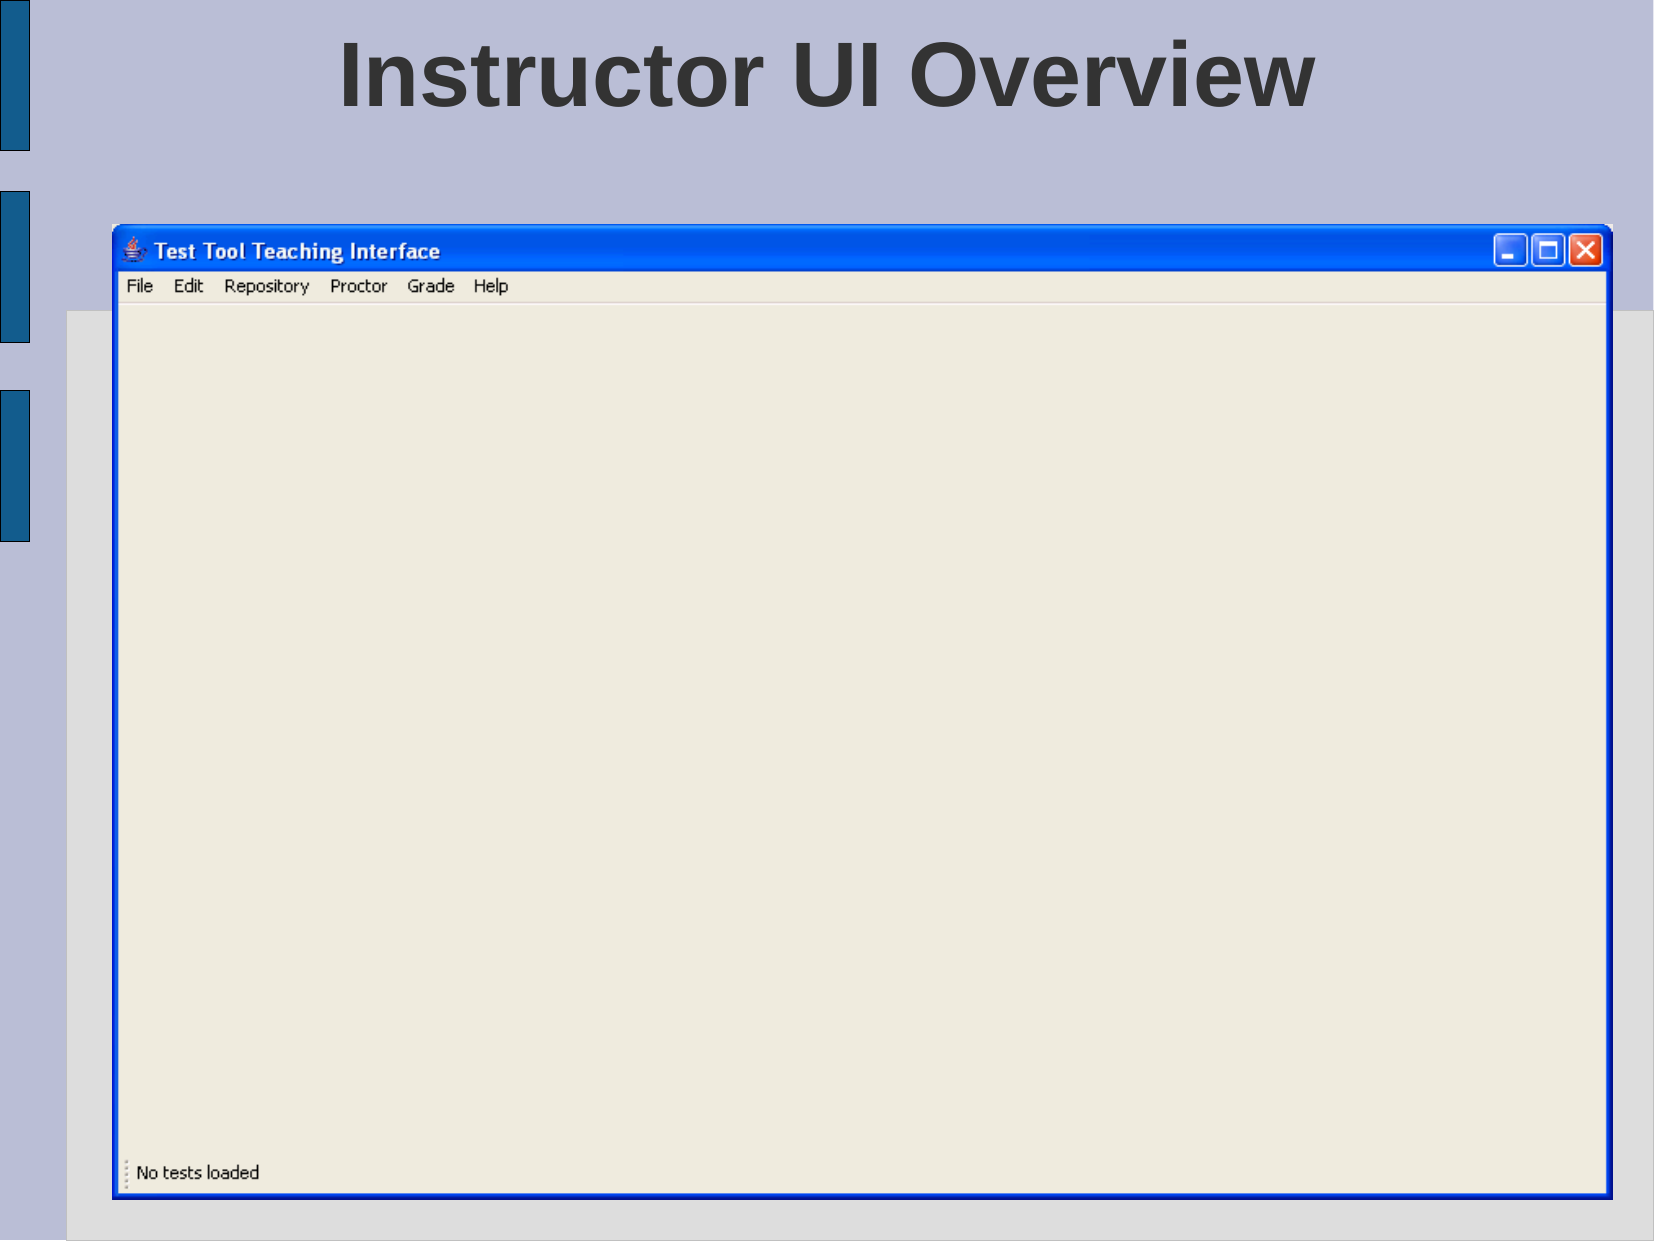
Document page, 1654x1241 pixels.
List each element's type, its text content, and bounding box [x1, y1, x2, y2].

picture [112, 224, 1613, 1201]
title Instructor UI Overview [121, 0, 1534, 151]
